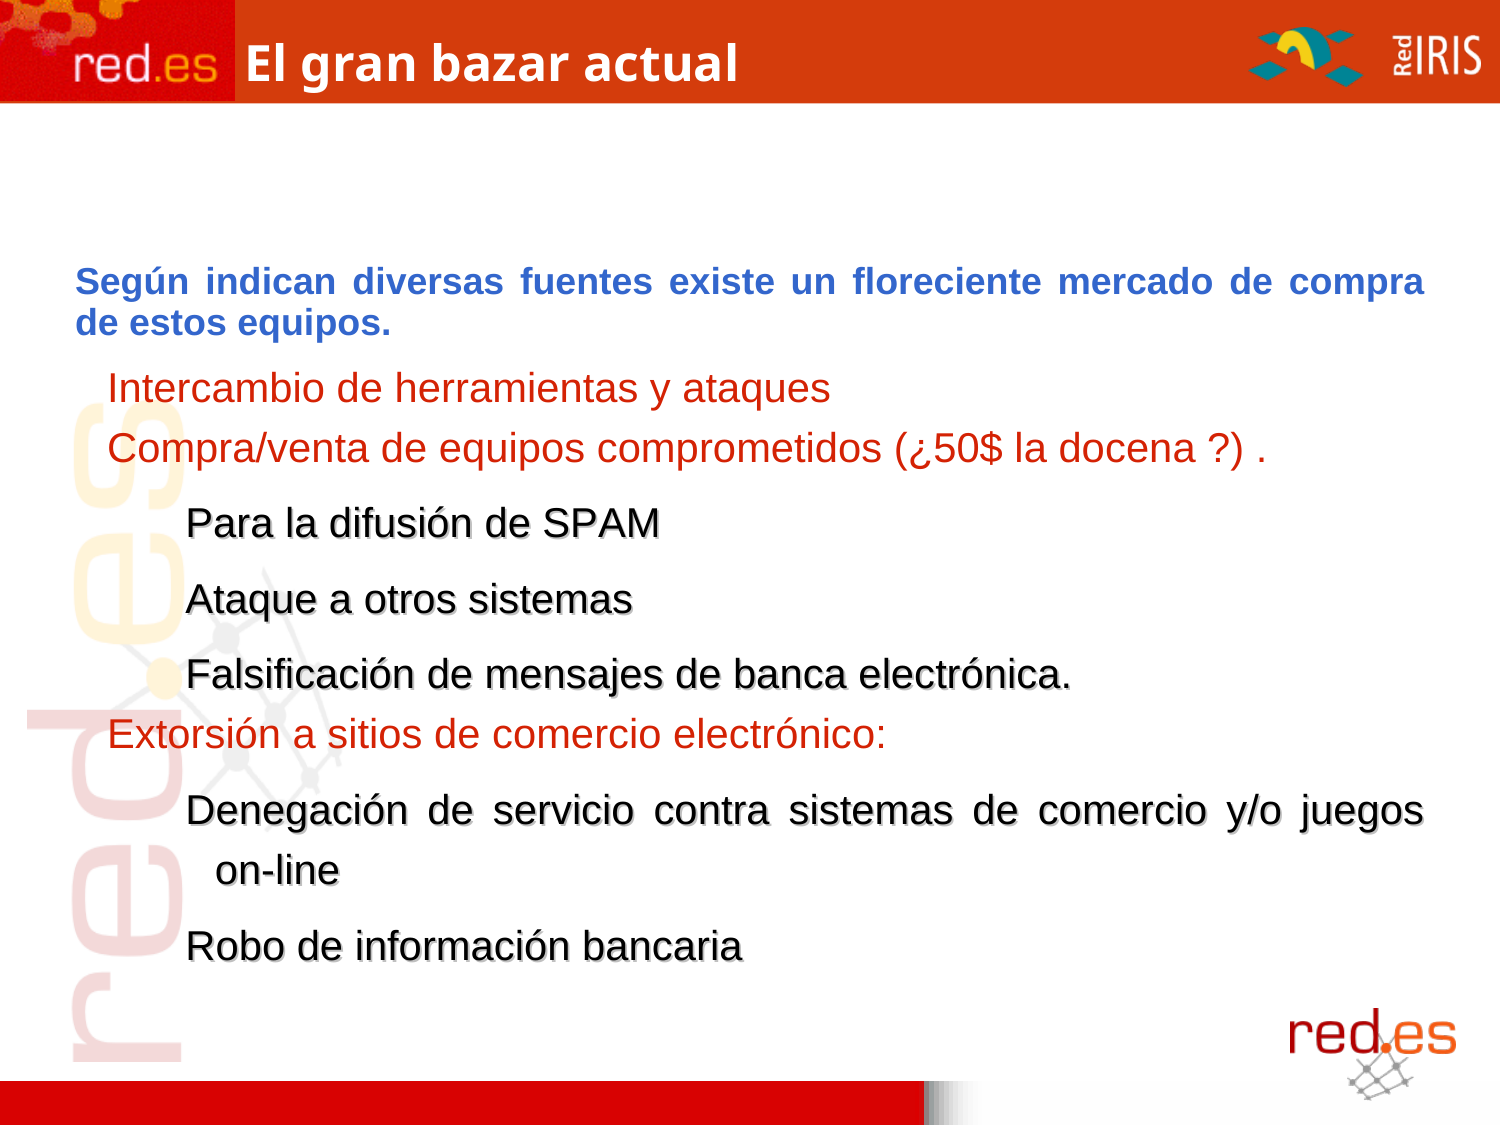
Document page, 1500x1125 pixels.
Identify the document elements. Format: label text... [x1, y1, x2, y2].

picture [0, 1008, 1500, 1125]
picture [1412, 27, 1481, 87]
picture [27, 400, 345, 1062]
picture [0, 0, 235, 101]
title El gran bazar actual [244, 0, 1412, 127]
list Según indican diversas fuentes existe un floreciente mercado de compra de estos equipos. Intercambio de herramientas y ataques Compra/venta de equipos comprometidos (¿50$ la docena ?) . Para la difusión de SPAM Ataque a otros sistemas Falsificación de mensajes de banca electrónica. Extorsión a sitios de comercio electrónico: Denegación de servicio contra sistemas de comercio y/o juegos on-line Robo de información bancaria [75, 262, 1426, 1006]
